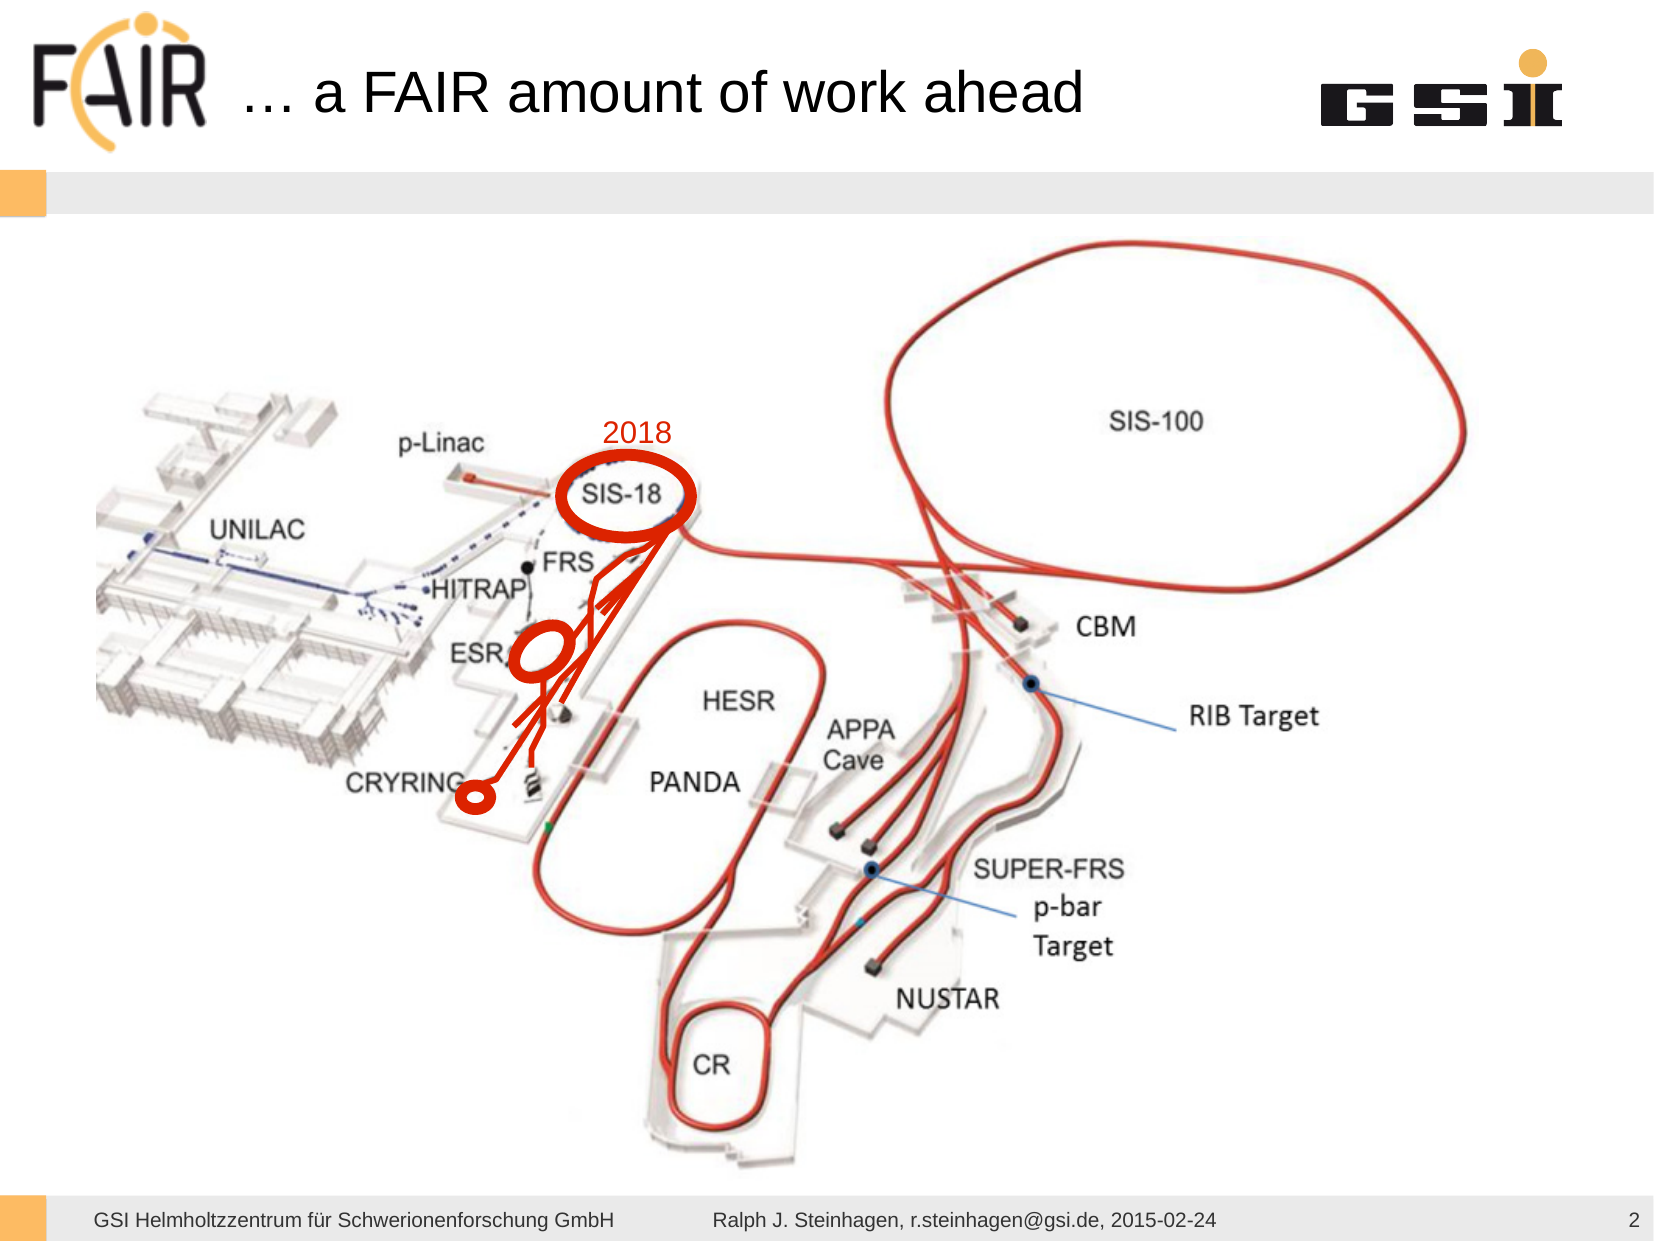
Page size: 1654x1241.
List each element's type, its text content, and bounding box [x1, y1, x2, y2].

text_box 2018 [587, 407, 688, 458]
picture [33, 10, 207, 155]
title … a FAIR amount of work ahead [239, 23, 1301, 162]
picture [96, 236, 1479, 1185]
picture [1319, 46, 1564, 129]
